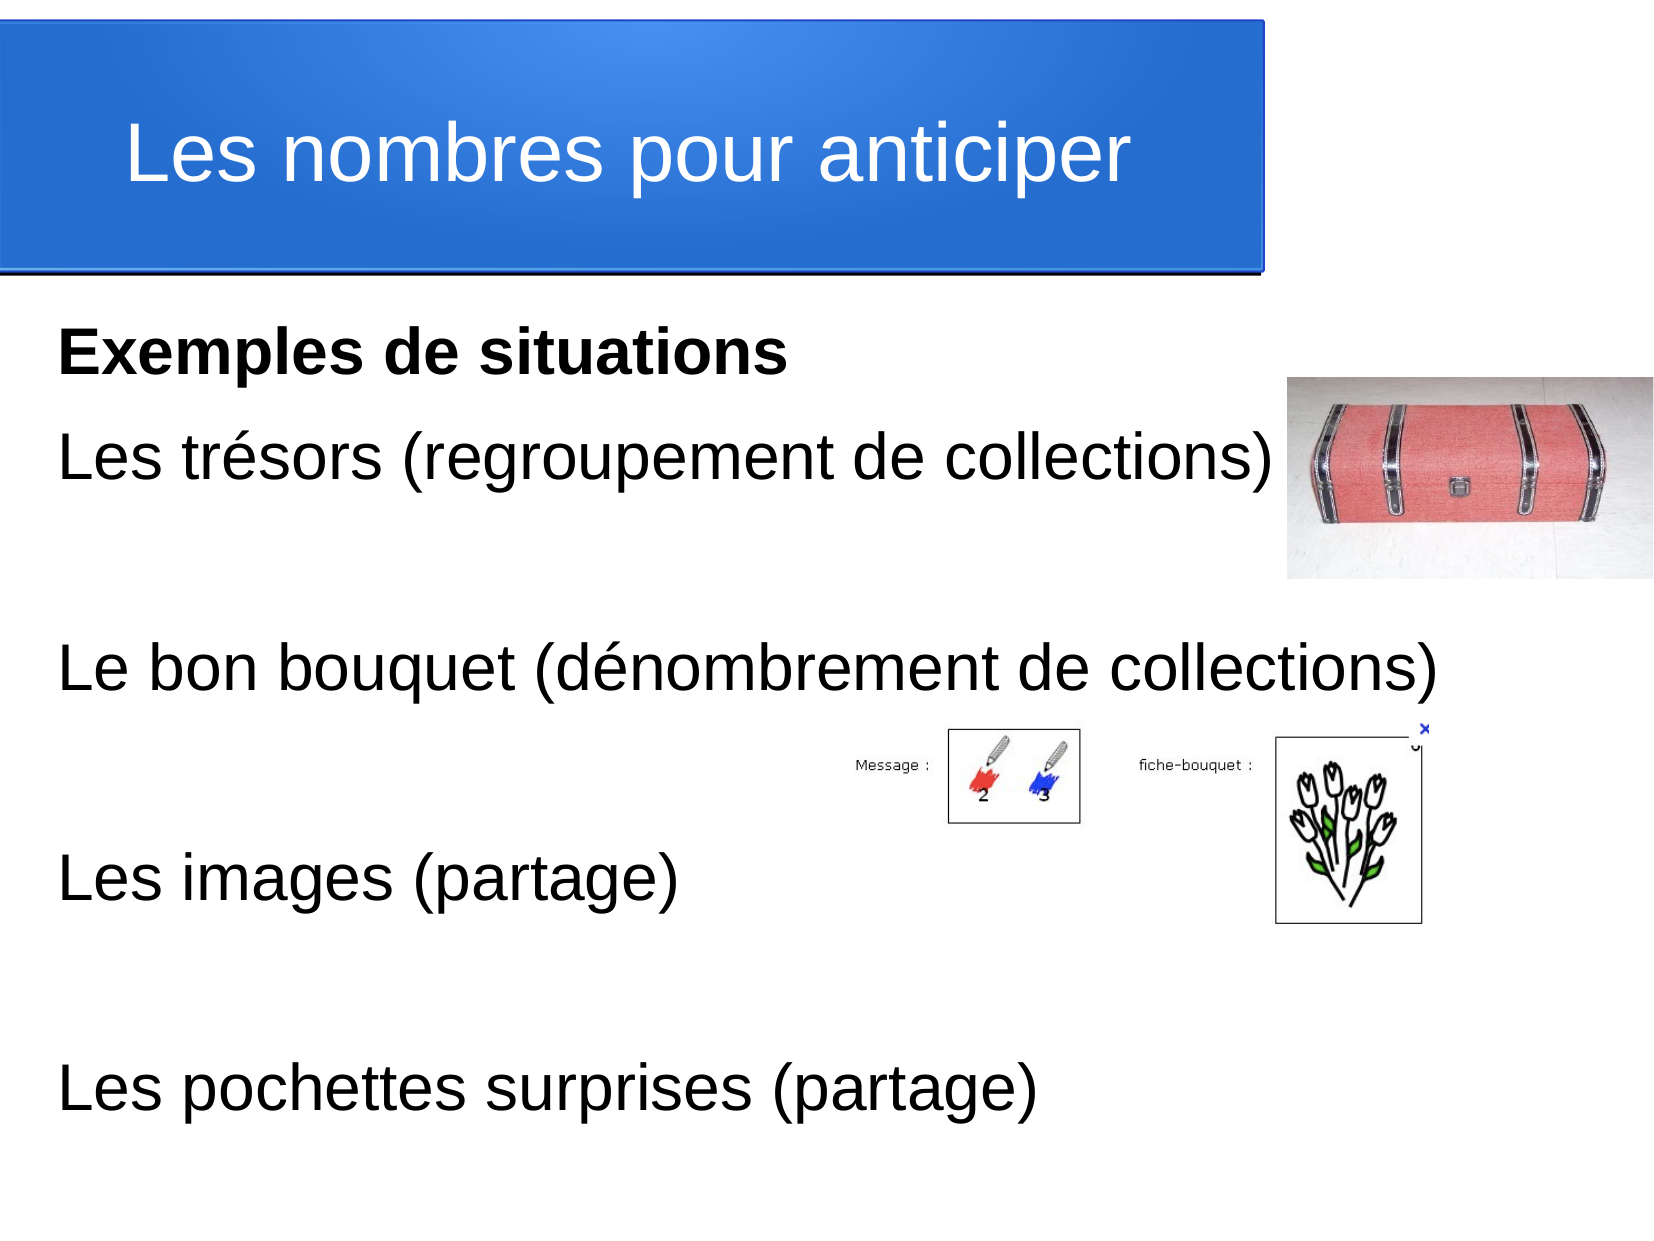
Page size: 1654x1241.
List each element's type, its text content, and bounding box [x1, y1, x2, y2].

picture [850, 720, 1429, 934]
title Les nombres pour anticiper [0, 49, 1227, 257]
list Exemples de situations Les trésors (regroupement de collections) Le bon bouquet (dénombrement de collections) Les images (partage) Les pochettes surprises (partage) [57, 314, 1522, 1134]
picture [1287, 377, 1654, 579]
